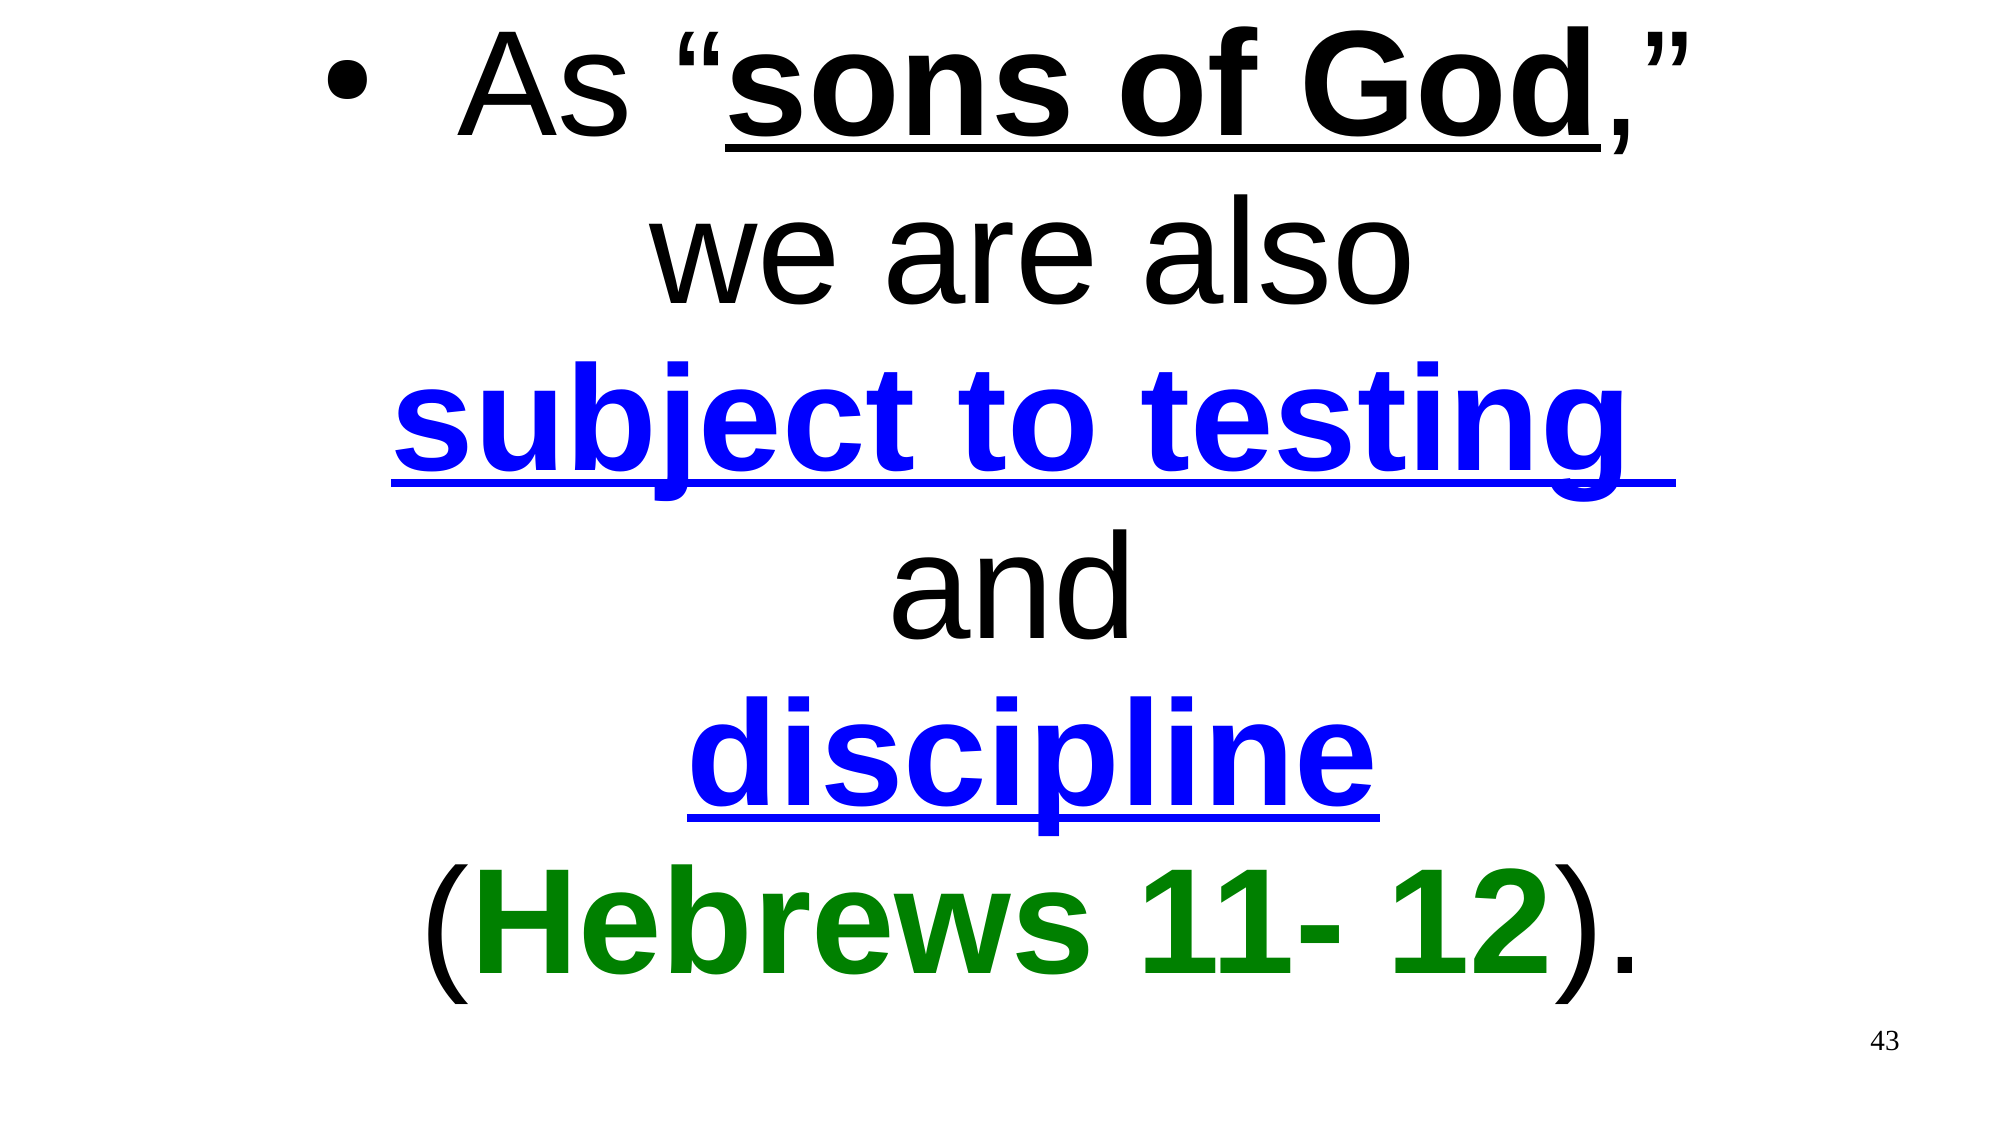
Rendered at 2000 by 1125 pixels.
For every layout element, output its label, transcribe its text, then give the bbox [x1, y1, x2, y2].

list As “sons of God,” we are also subject to testing and discipline (Hebrews 11- 12). [0, 0, 1996, 1123]
